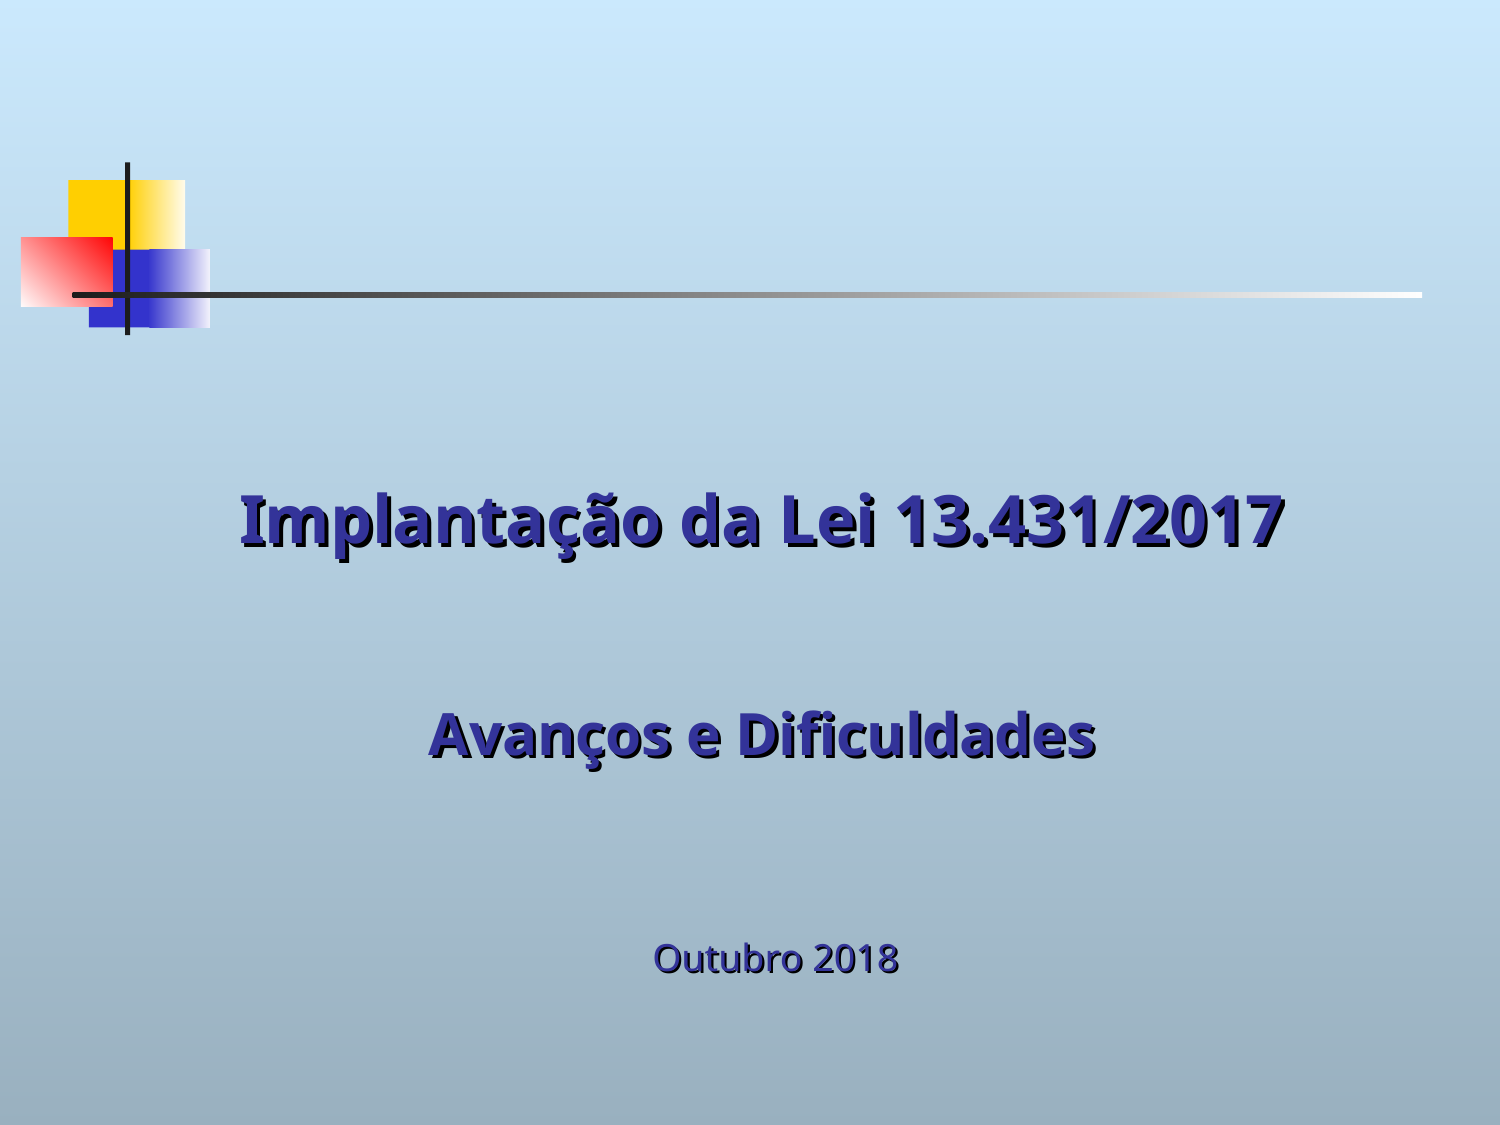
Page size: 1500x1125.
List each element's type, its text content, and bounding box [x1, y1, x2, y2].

text_box Outubro 2018 [242, 904, 1294, 991]
title Implantação da Lei 13.431/2017 Avanços e Dificuldades [76, 385, 1448, 775]
